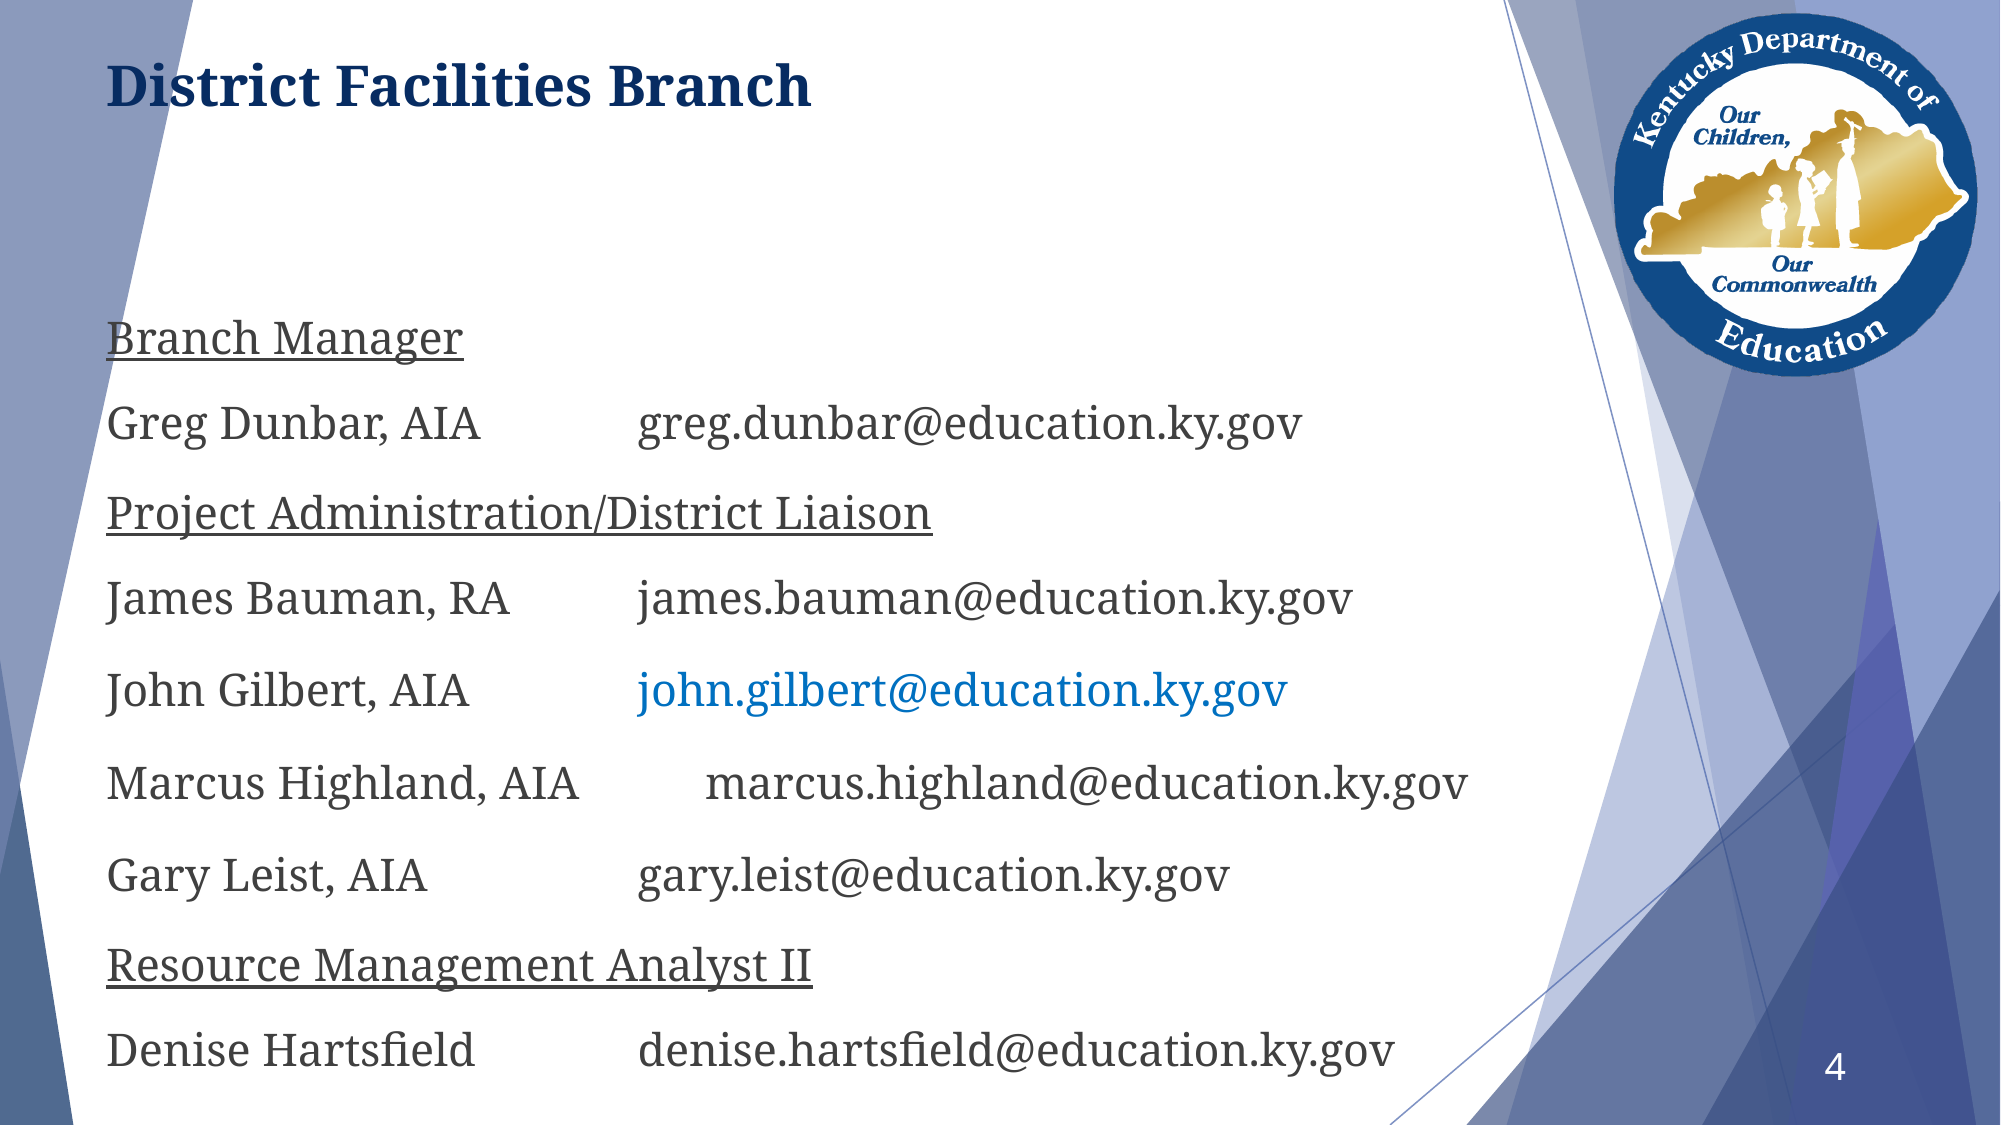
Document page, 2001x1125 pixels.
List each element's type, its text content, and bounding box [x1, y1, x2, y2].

list Branch Manager Greg Dunbar, AIA greg.dunbar@education.ky.gov Project Administration/District Liaison James Bauman, RA james.bauman@education.ky.gov John Gilbert, AIA john.gilbert@education.ky.gov Marcus Highland, AIA marcus.highland@education.ky.gov Gary Leist, AIA gary.leist@education.ky.gov Resource Management Analyst II Denise Hartsfield denise.hartsfield@education.ky.gov [161, 197, 1669, 1002]
text_box [1809, 1035, 1922, 1096]
title District Facilities Branch [161, 89, 1572, 197]
